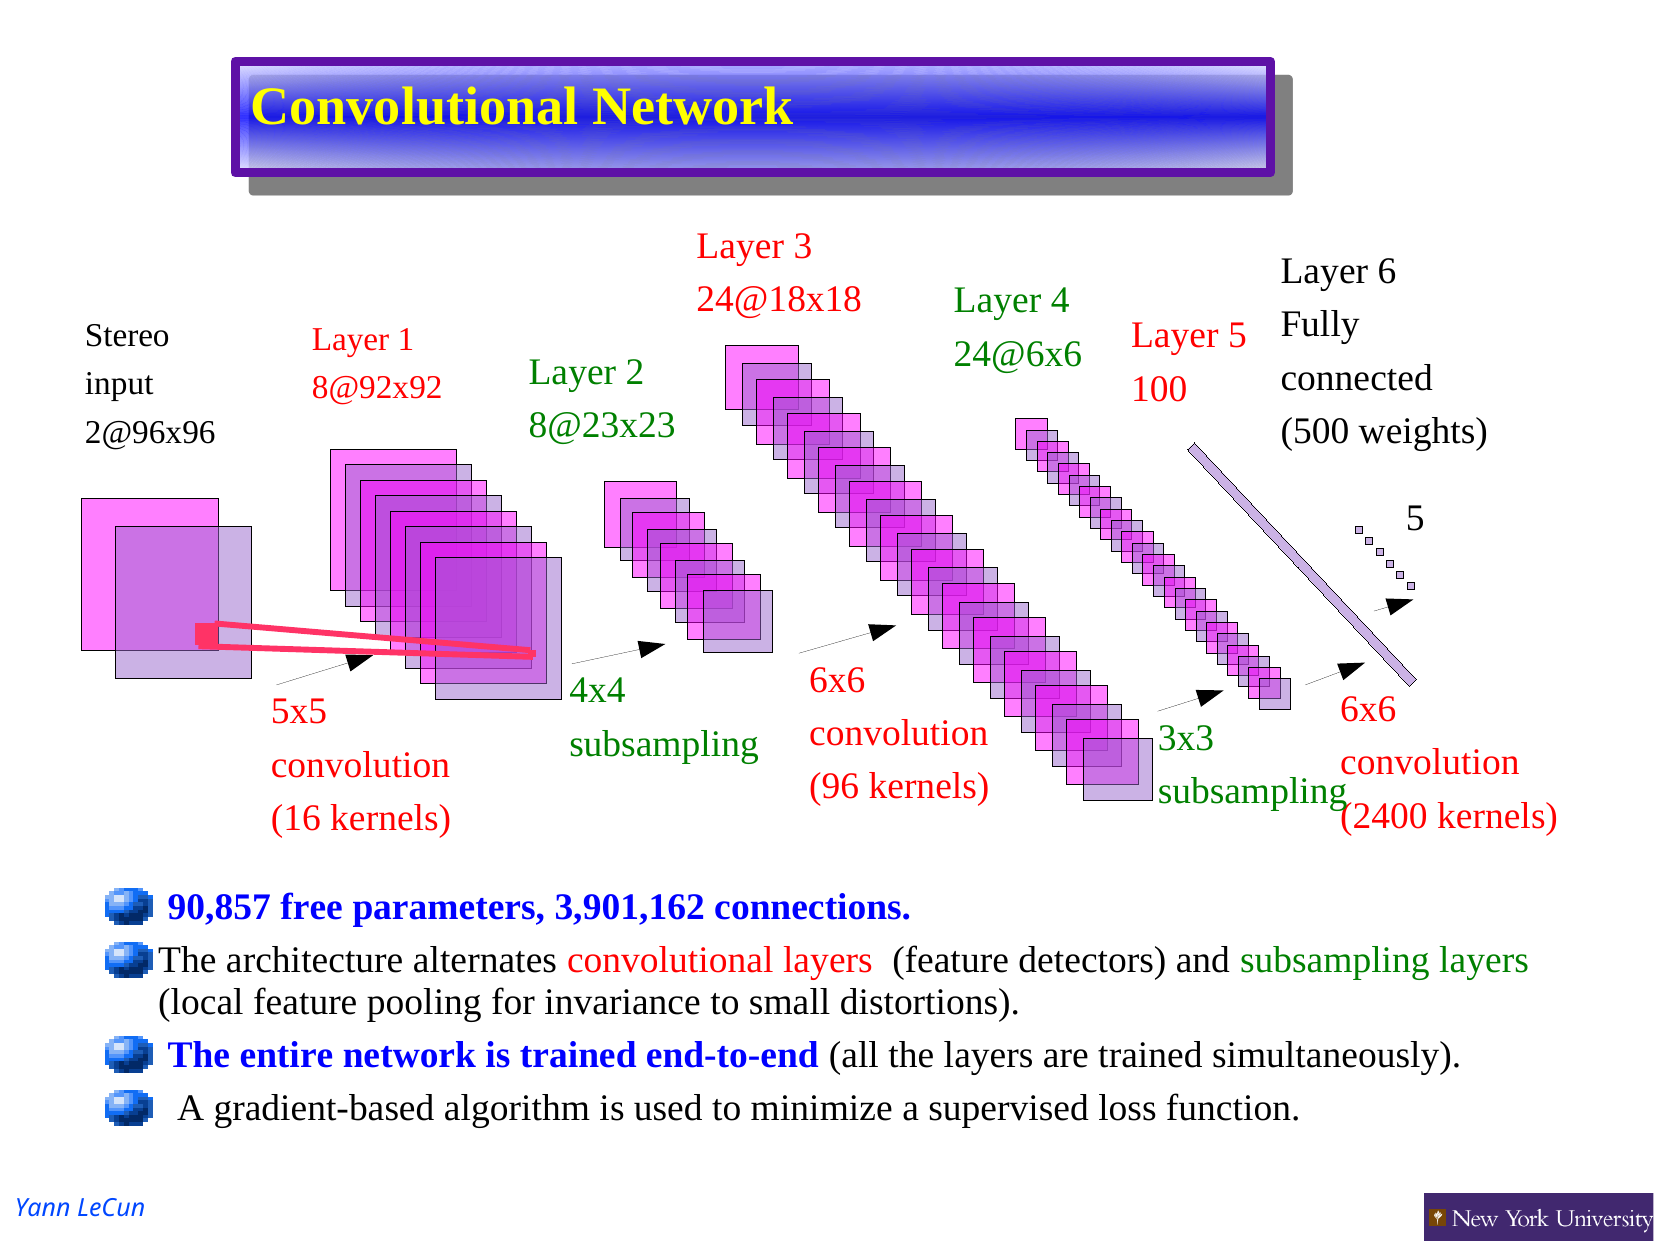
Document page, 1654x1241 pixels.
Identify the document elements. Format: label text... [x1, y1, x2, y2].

text_box Layer 5 100 [1131, 314, 1248, 431]
text_box Convolutional Network [235, 61, 1271, 173]
text_box [390, 642, 504, 652]
text_box [1376, 548, 1384, 556]
text_box 6x6 convolution (2400 kernels) [1340, 687, 1586, 890]
text_box [1355, 526, 1363, 534]
text_box 6x6 convolution (96 kernels) [809, 658, 1013, 861]
text_box Layer 2 8@23x23 [528, 350, 694, 481]
text_box 5x5 convolution (16 kernels) [270, 690, 475, 885]
text_box Layer 3 24@18x18 [696, 224, 883, 341]
text_box [330, 449, 562, 700]
text_box [725, 345, 1153, 801]
text_box 5 [1405, 496, 1428, 555]
text_box Layer 6 Fully connected (500 weights) [1280, 250, 1489, 494]
text_box [1396, 571, 1404, 579]
text_box [81, 498, 252, 679]
text_box Stereo input 2@96x96 [85, 316, 252, 479]
text_box 90,857 free parameters, 3,901,162 connections. The architecture alternates convolutional layers (feature detectors) and subsampling layers (local feature pooling for invariance to small distortions). The entire network is trained end-to-end (all the layers are trained simultaneously). A gradient-based algorithm is used to minimize a supervised loss function. [105, 885, 1545, 1191]
text_box Layer 4 24@6x6 [953, 279, 1098, 396]
picture [1424, 1193, 1654, 1241]
text_box [1407, 582, 1415, 590]
text_box 4x4 subsampling [569, 669, 784, 800]
text_box Layer 1 8@92x92 [311, 320, 467, 438]
text_box 3x3 subsampling [1158, 716, 1373, 848]
text_box [1386, 560, 1394, 568]
text_box [1365, 537, 1373, 545]
text_box [1015, 418, 1291, 710]
text_box [1187, 442, 1417, 687]
text_box [604, 481, 773, 653]
